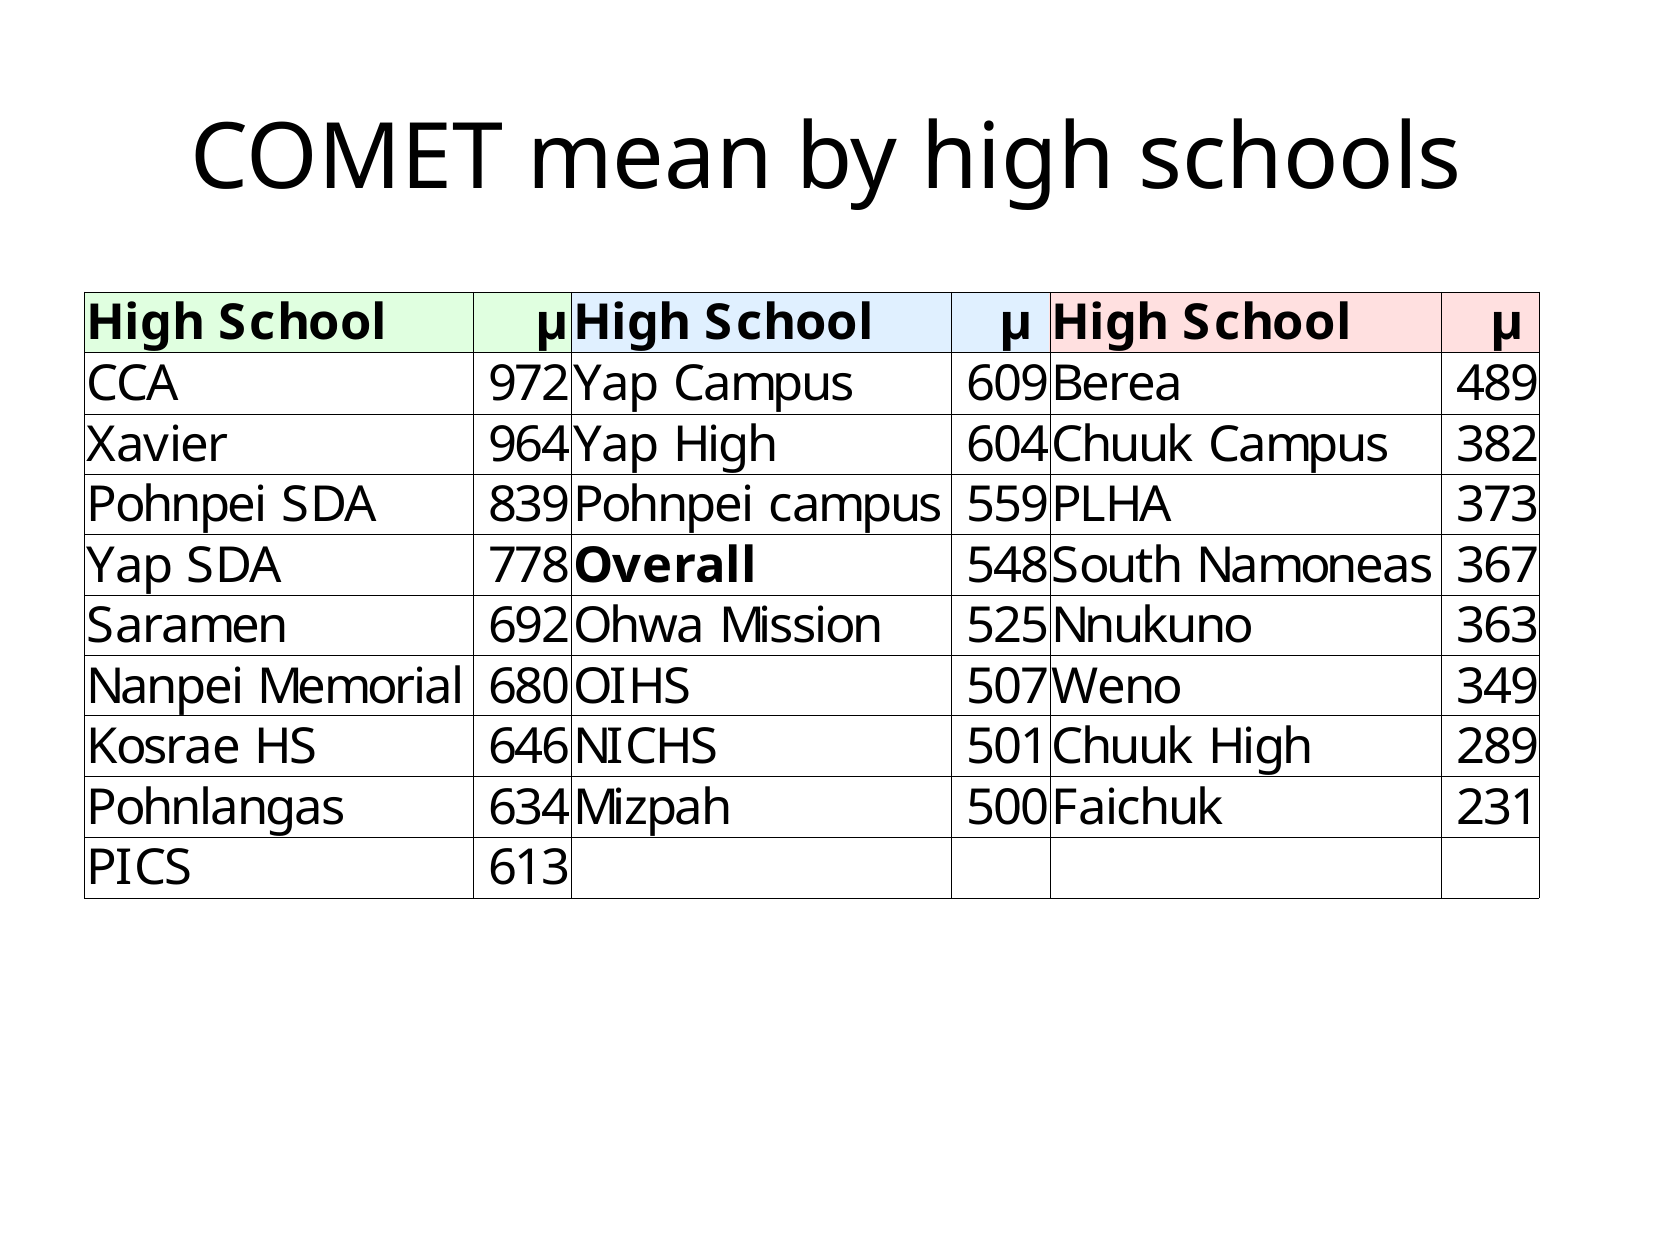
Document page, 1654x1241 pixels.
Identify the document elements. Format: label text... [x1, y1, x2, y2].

title COMET mean by high schools [82, 49, 1571, 257]
chart [82, 290, 1543, 1084]
